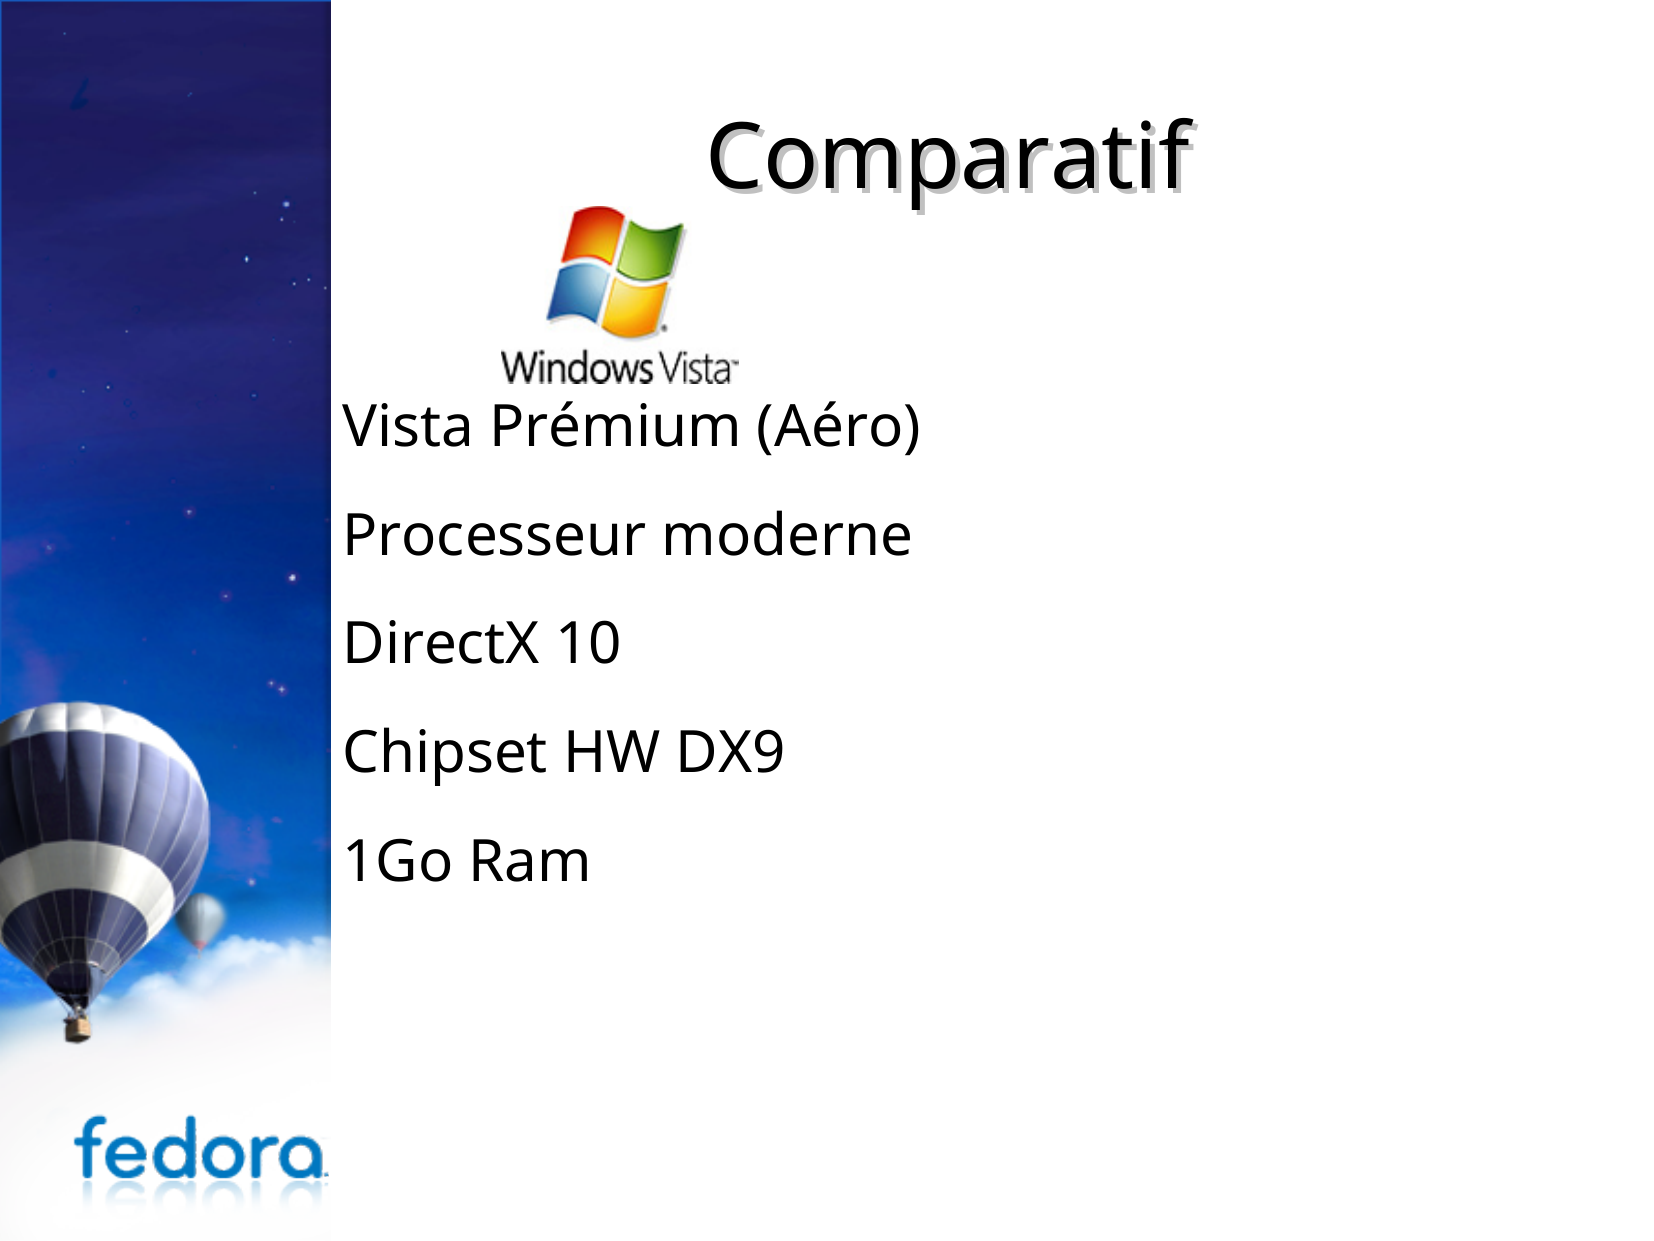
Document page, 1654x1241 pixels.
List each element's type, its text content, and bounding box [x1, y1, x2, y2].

picture [0, 0, 331, 1241]
list Vista Prémium (Aéro) Processeur moderne DirectX 10 Chipset HW DX9 1Go Ram [331, 383, 975, 1114]
title Comparatif [331, 49, 1571, 257]
picture [501, 206, 739, 384]
